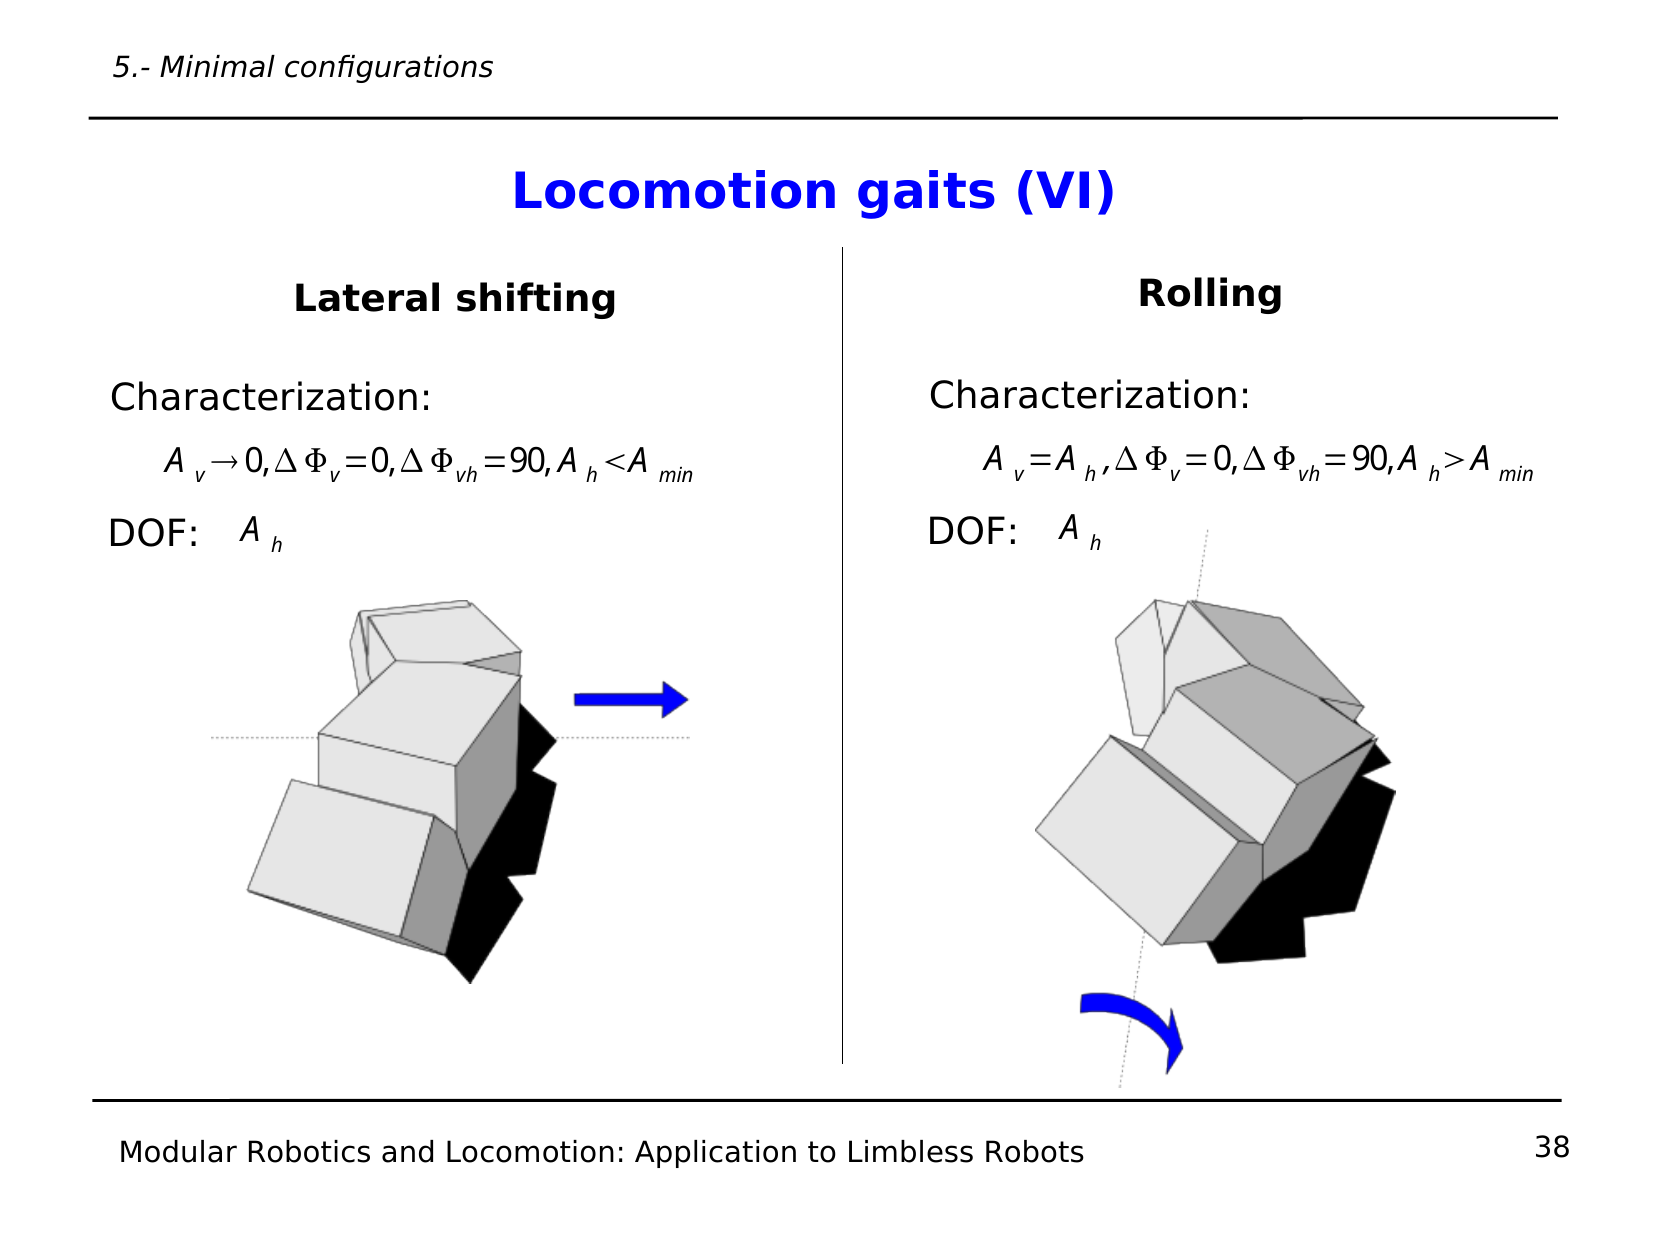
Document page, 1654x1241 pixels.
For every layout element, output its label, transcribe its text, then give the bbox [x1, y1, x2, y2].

chart [156, 439, 702, 489]
text_box Modular Robotics and Locomotion: Application to Limbless Robots [103, 1128, 1102, 1178]
text_box DOF: [80, 504, 239, 563]
text_box Locomotion gaits (VI) [497, 154, 1122, 228]
chart [232, 508, 291, 558]
text_box 5.- Minimal configurations [97, 42, 509, 93]
text_box Rolling [1122, 263, 1296, 323]
text_box DOF: [899, 502, 1058, 561]
chart [975, 437, 1543, 487]
text_box Characterization: [902, 366, 1285, 425]
text_box Lateral shifting [278, 269, 627, 328]
chart [1051, 506, 1110, 556]
text_box Characterization: [83, 367, 466, 427]
picture [211, 600, 690, 984]
picture [1035, 528, 1396, 1088]
